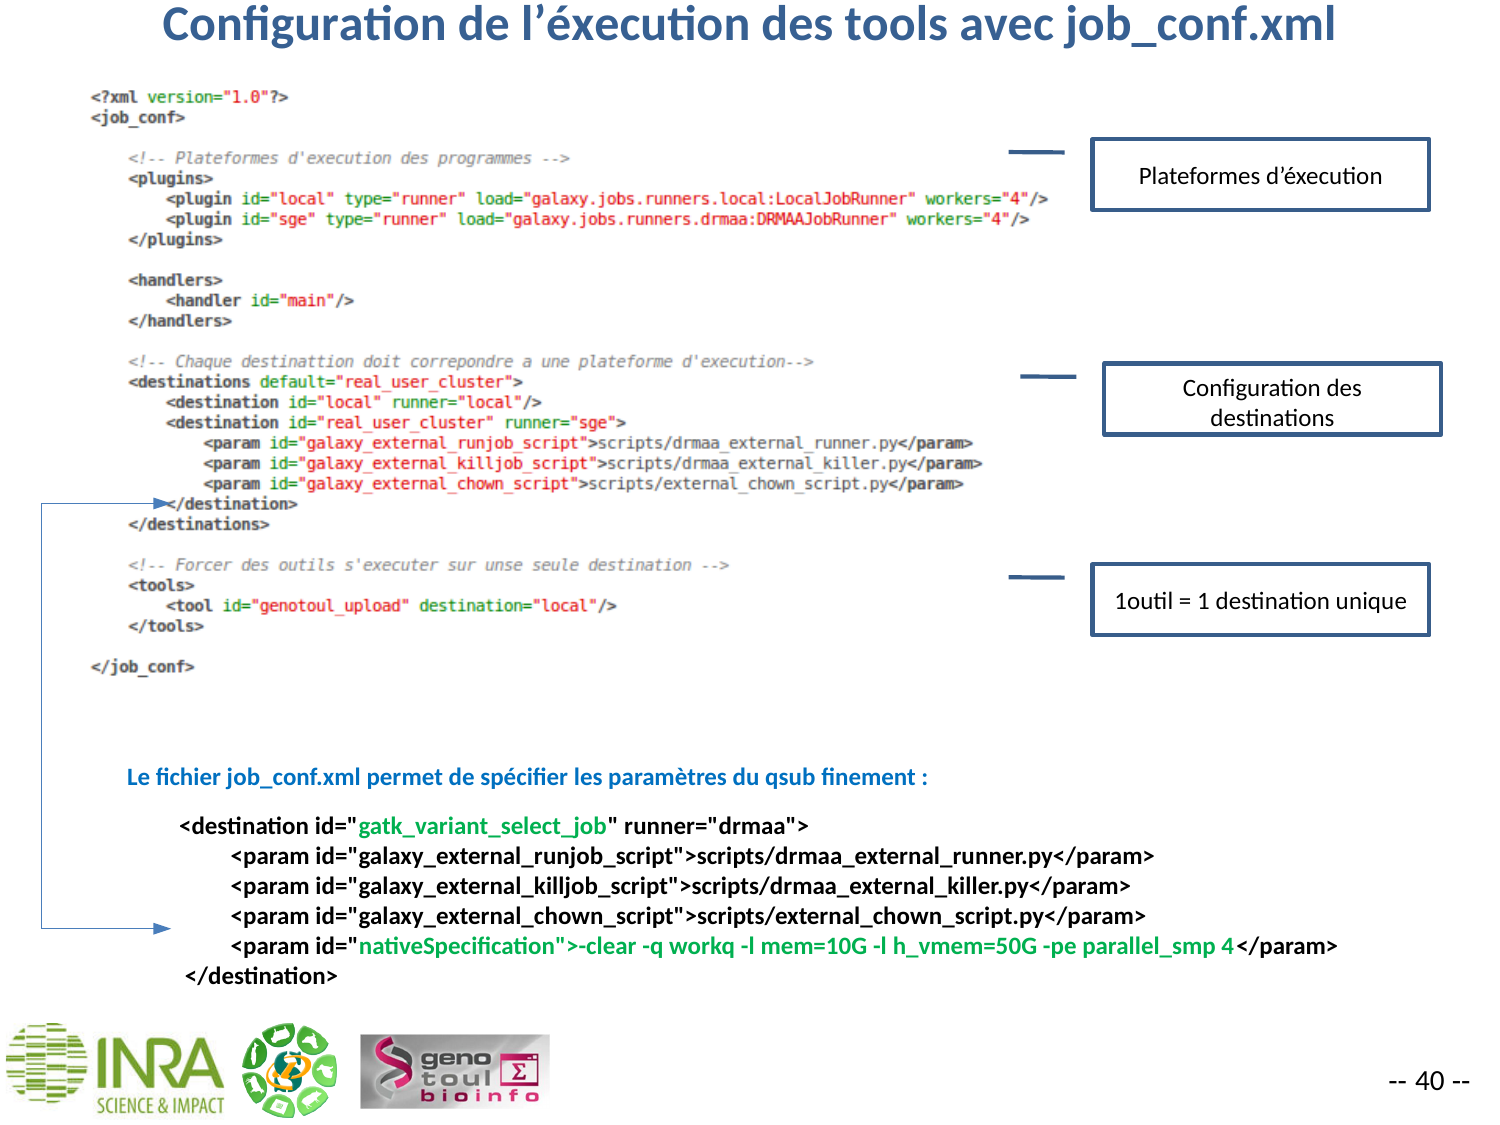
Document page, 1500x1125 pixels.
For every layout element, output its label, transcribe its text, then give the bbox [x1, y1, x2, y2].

text_box <destination id="gatk_variant_select_job" runner="drmaa"> <param id="galaxy_external_runjob_script">scripts/drmaa_external_runner.py</param> <param id="galaxy_external_killjob_script">scripts/drmaa_external_killer.py</param> <param id="galaxy_external_chown_script">scripts/external_chown_script.py</param> <param id="nativeSpecification">-clear -q workq -l mem=10G -l h_vmem=50G -pe parallel_smp 4</param> </destination> [124, 803, 1423, 997]
text_box Configuration de l’éxecution des tools avec job_conf.xml [0, 0, 1500, 73]
picture [88, 90, 1051, 680]
text_box Configuration des destinations [1104, 364, 1441, 434]
text_box 1outil = 1 destination unique [1093, 564, 1429, 635]
text_box Plateformes d’éxecution [1093, 139, 1429, 210]
text_box Le fichier job_conf.xml permet de spécifier les paramètres du qsub finement : [112, 753, 948, 799]
